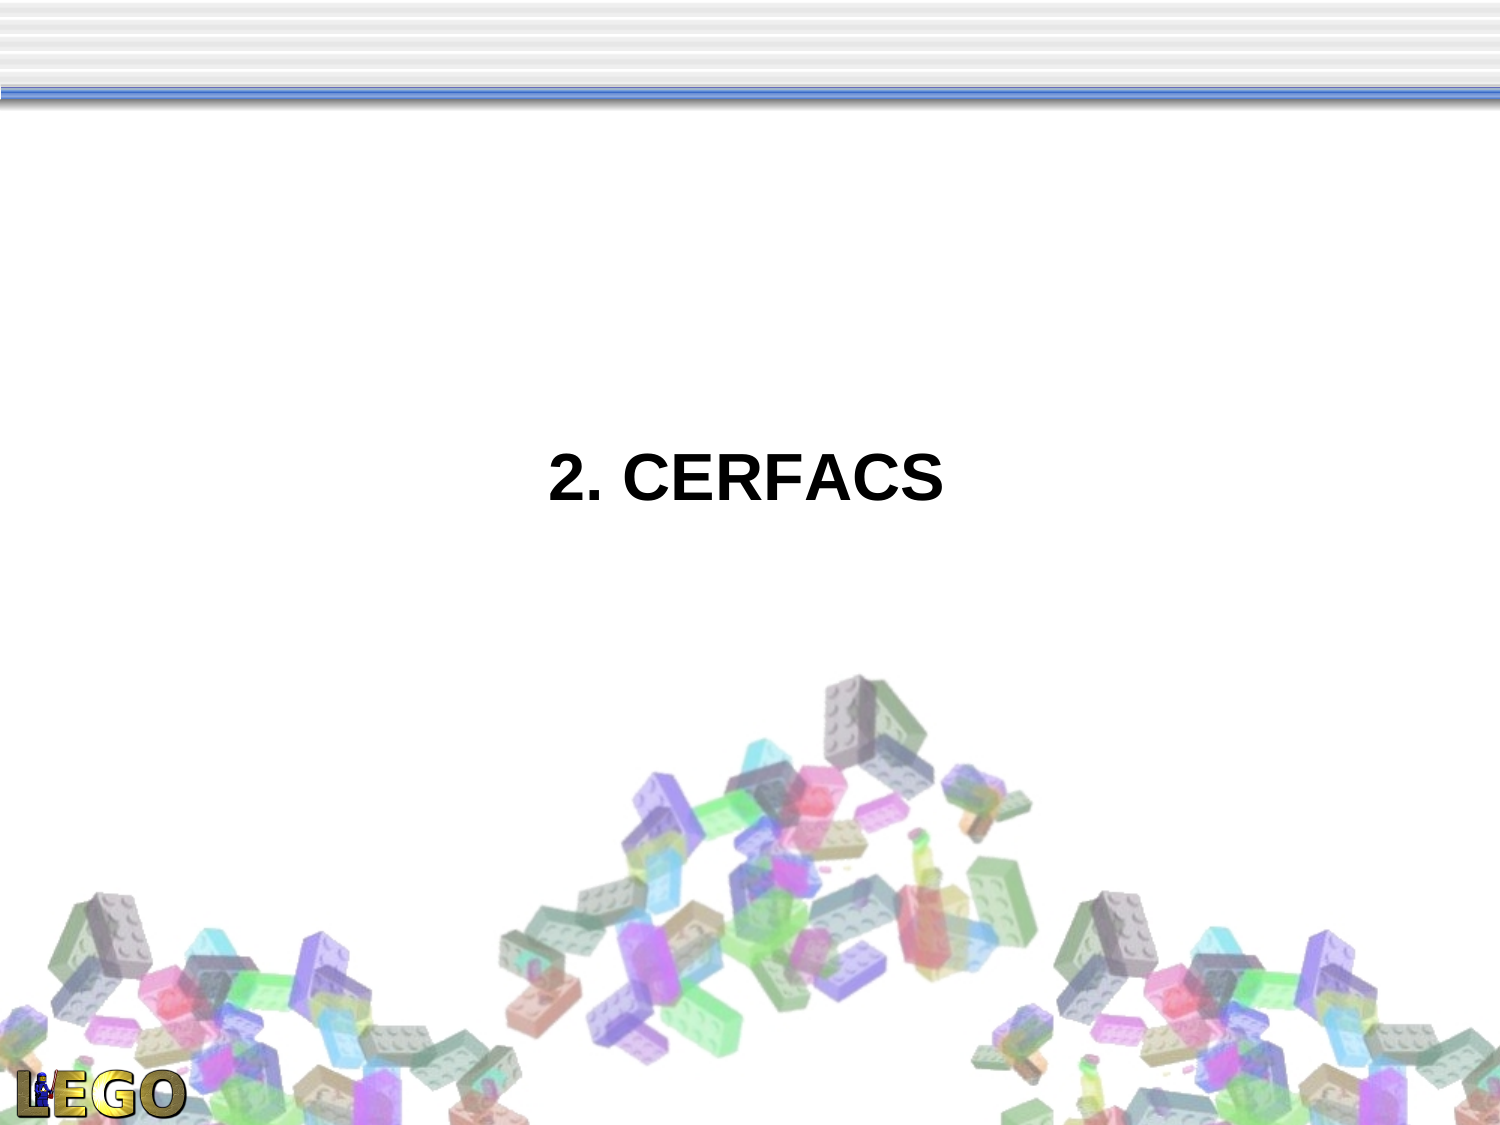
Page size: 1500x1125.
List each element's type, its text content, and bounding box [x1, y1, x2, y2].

picture [0, 0, 1500, 84]
text_box 2. CERFACS [534, 425, 1010, 521]
picture [0, 111, 1500, 1125]
